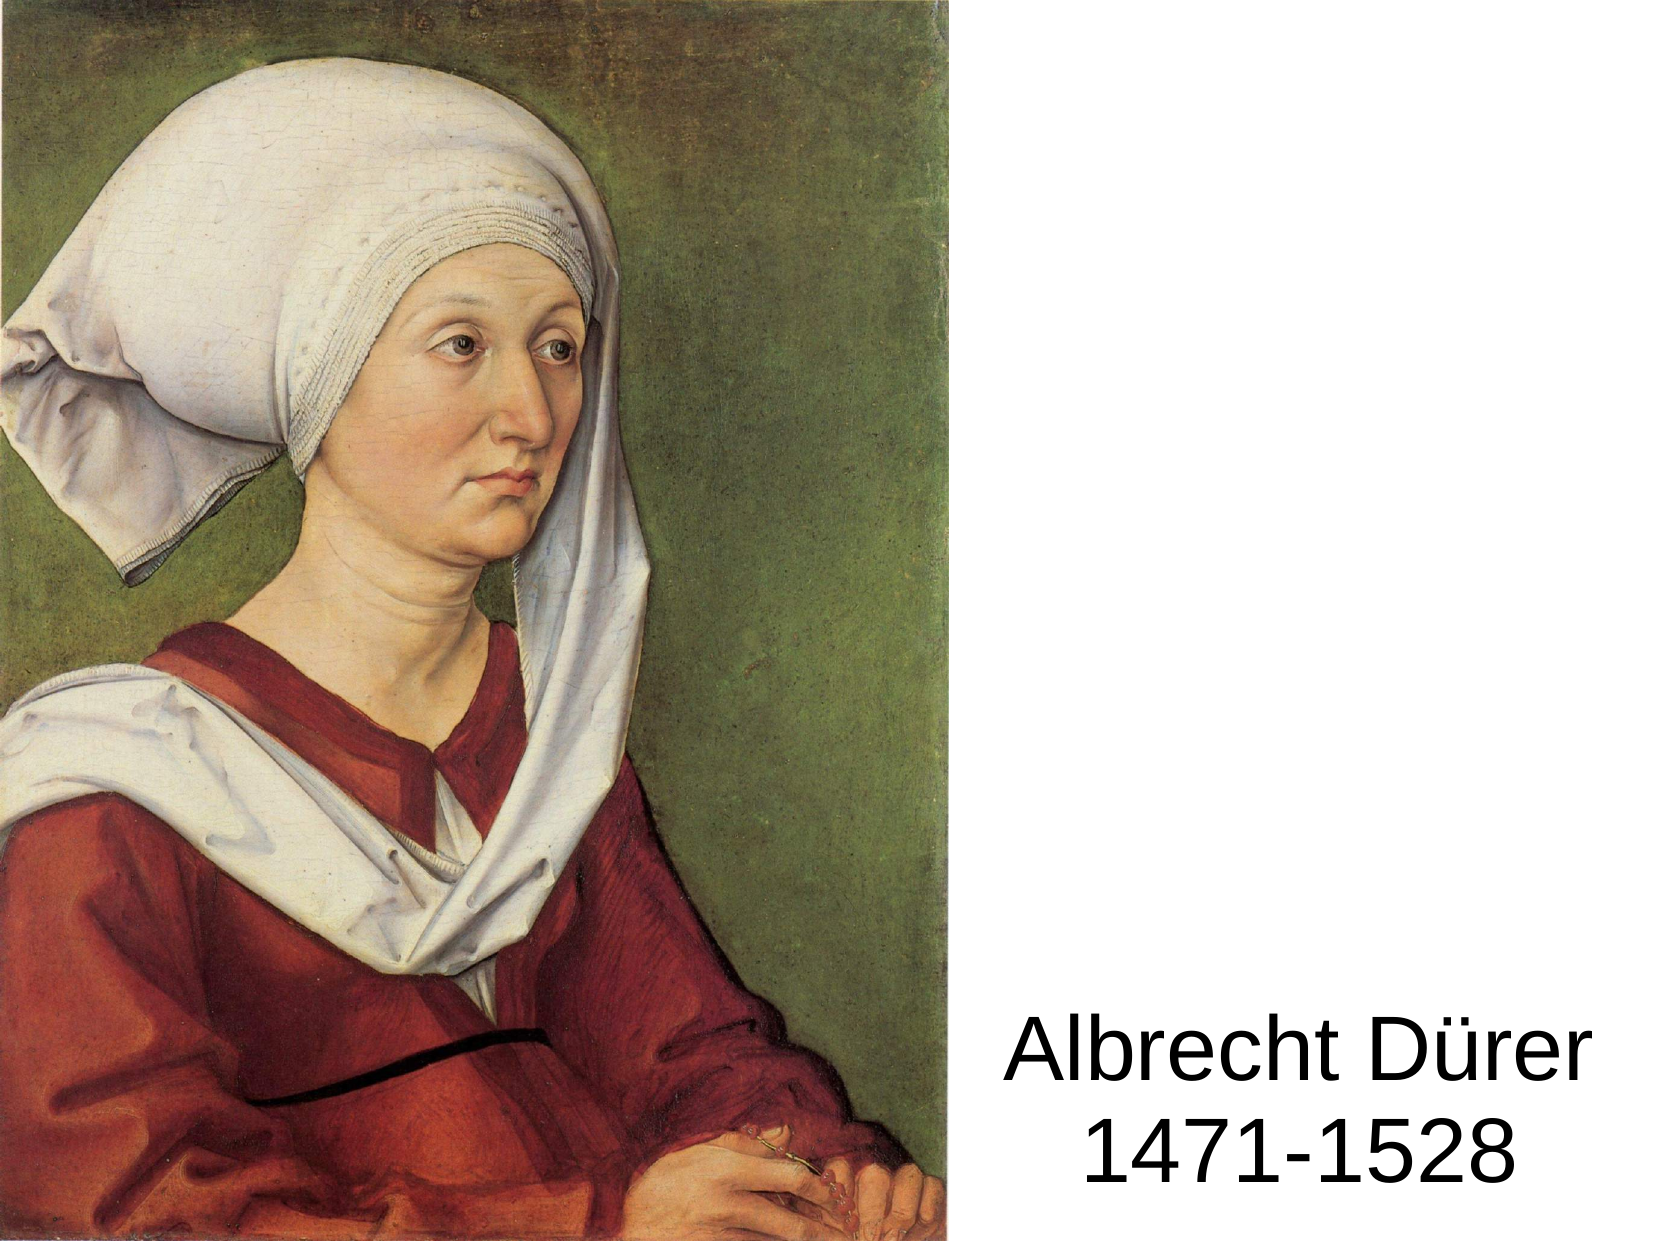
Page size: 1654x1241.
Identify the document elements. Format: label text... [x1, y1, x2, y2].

title Albrecht Dürer 1471-1528 [949, 959, 1654, 1241]
picture [0, 0, 949, 1241]
